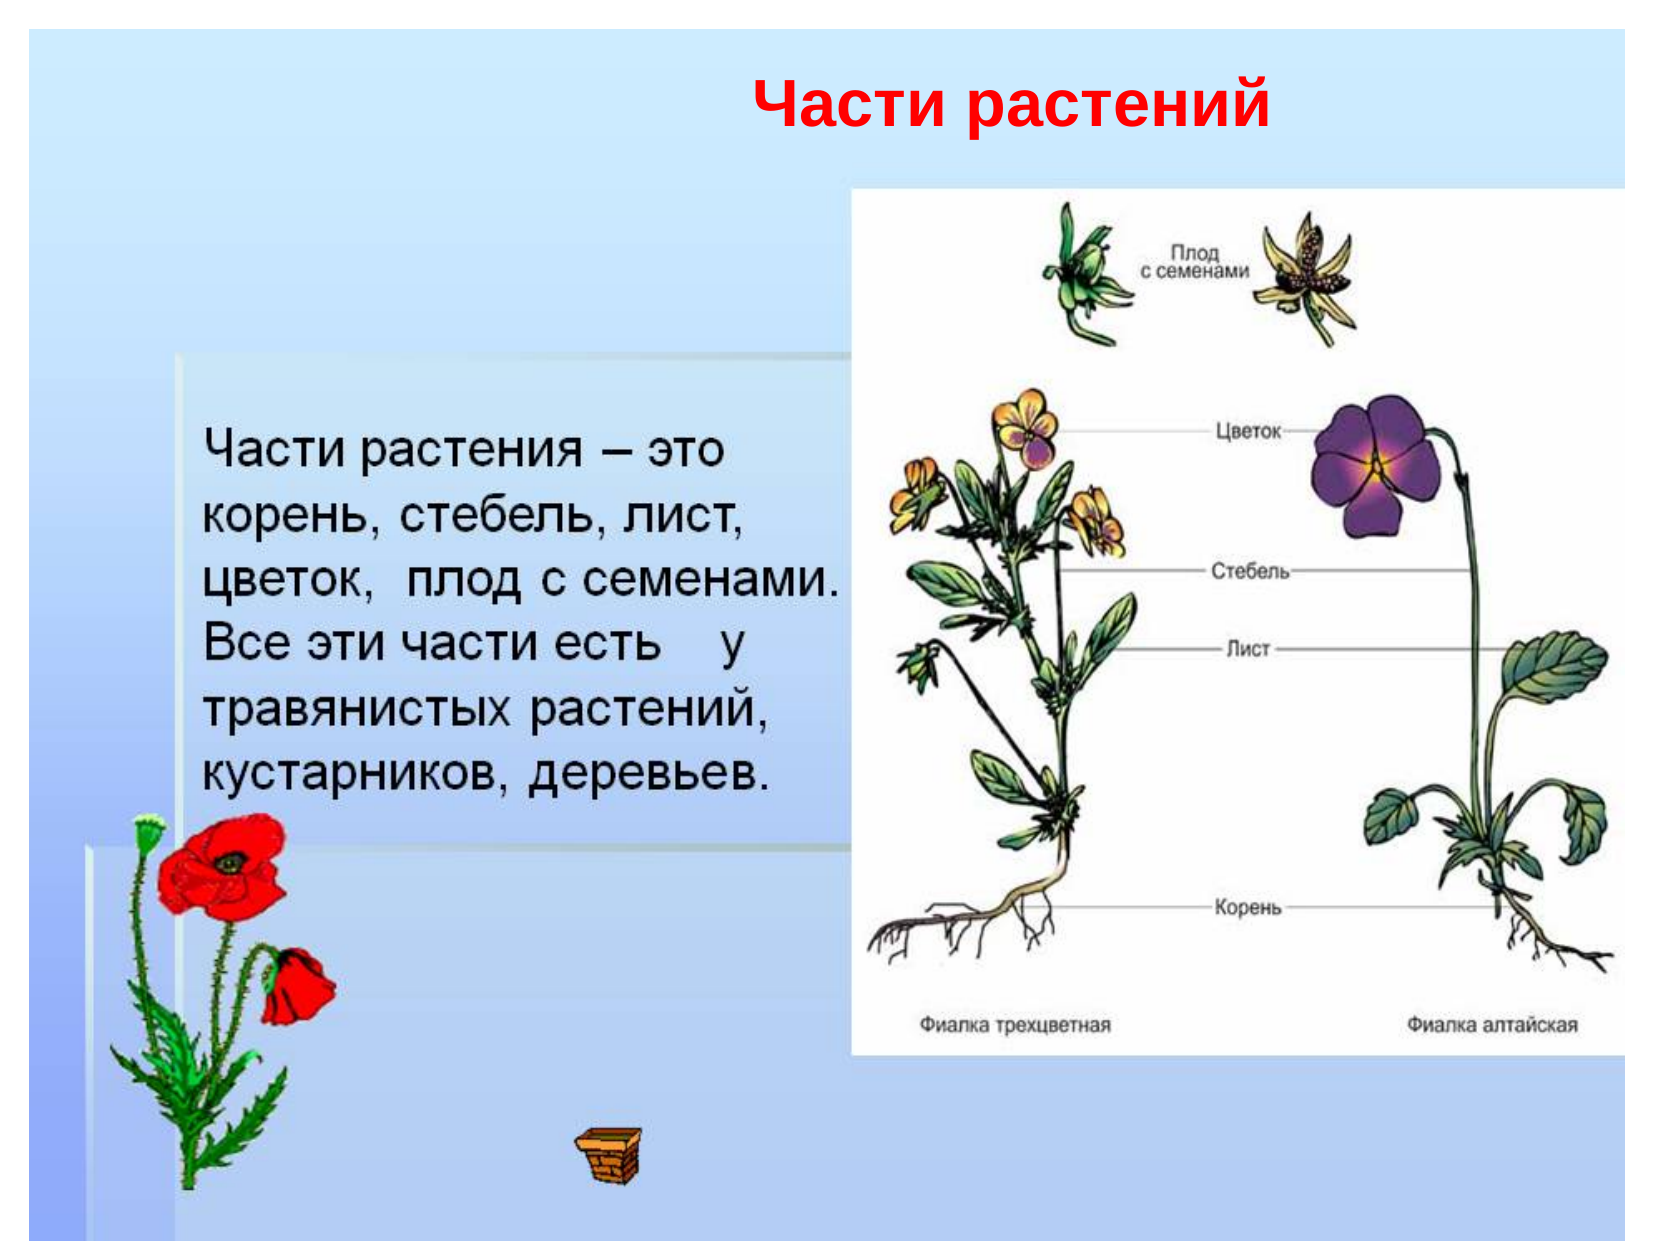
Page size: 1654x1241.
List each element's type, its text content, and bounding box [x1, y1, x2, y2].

picture [29, 29, 1625, 1241]
text_box Части растений [738, 59, 1288, 149]
